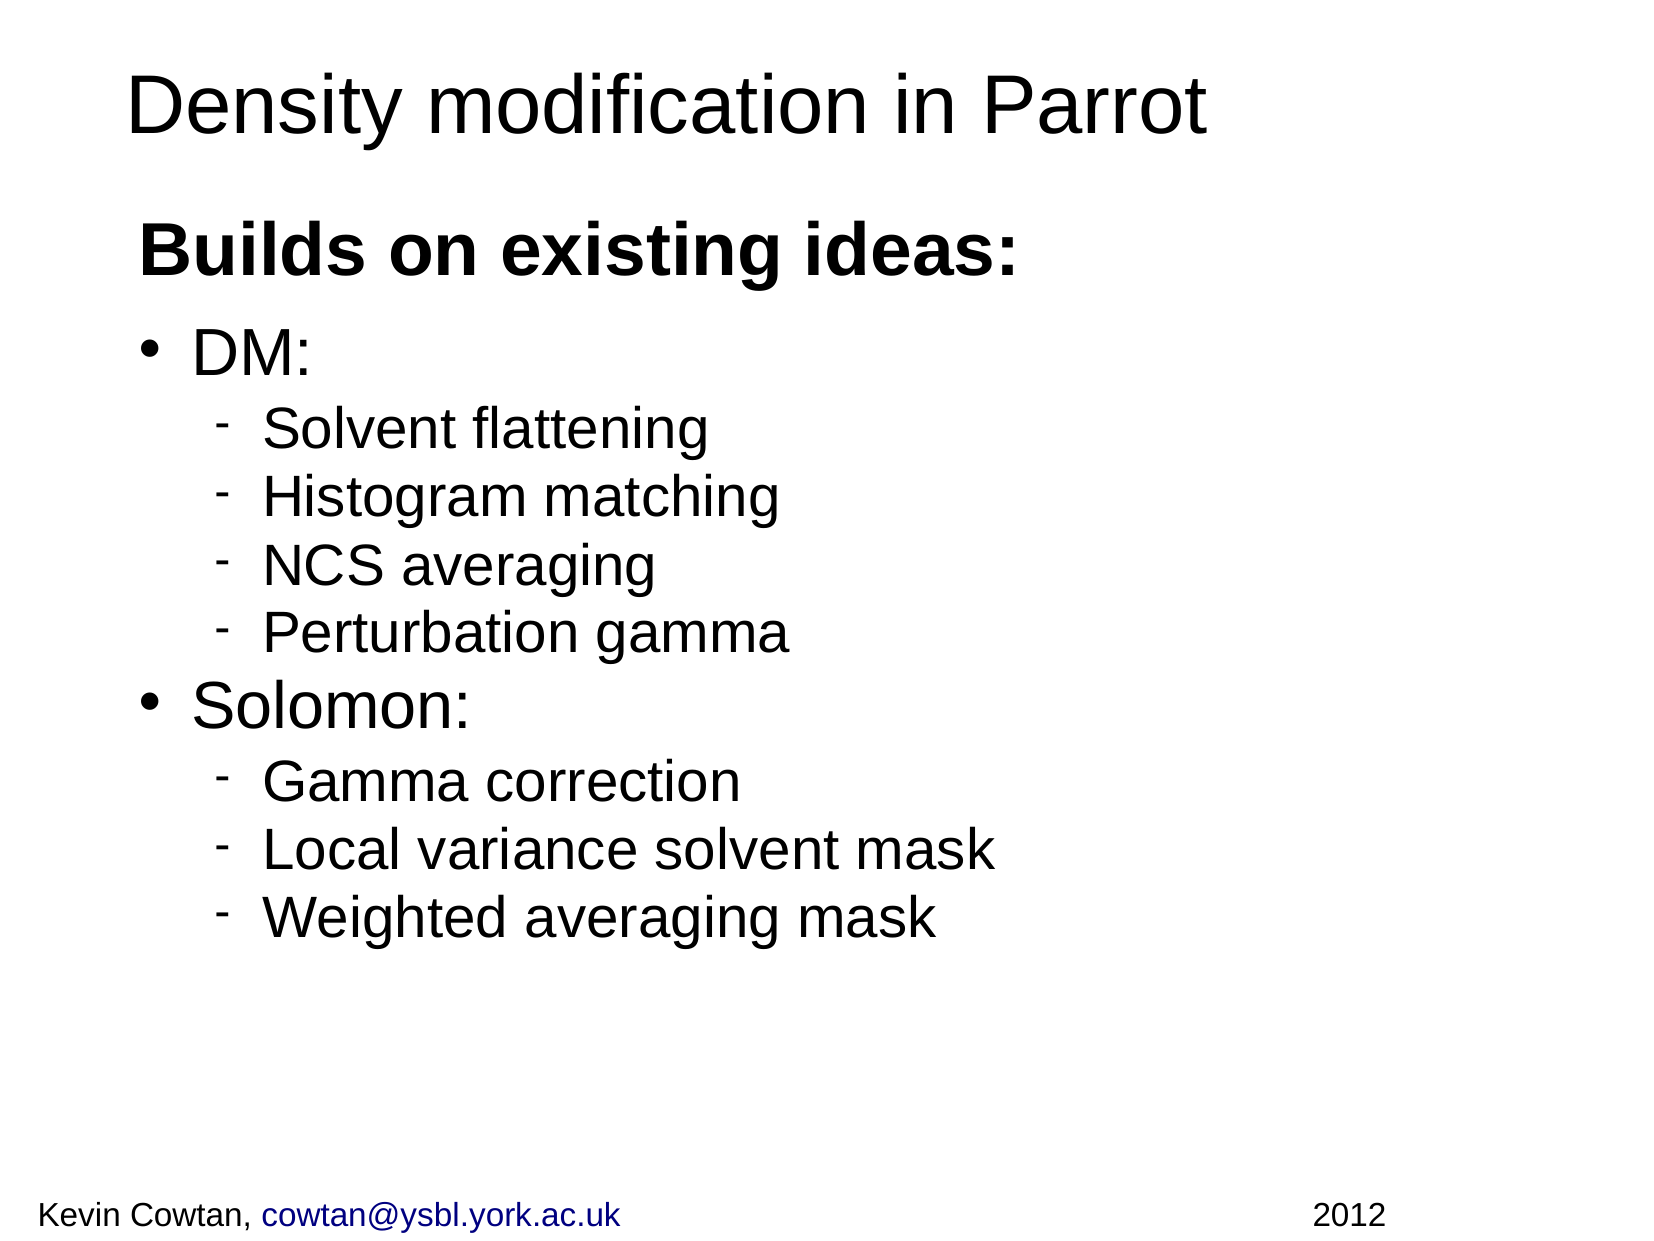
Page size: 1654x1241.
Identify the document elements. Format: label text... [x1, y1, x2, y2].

list Builds on existing ideas: DM: Solvent flattening Histogram matching NCS averaging Perturbation gamma Solomon: Gamma correction Local variance solvent mask Weighted averaging mask [121, 187, 1534, 1127]
title Density modification in Parrot [125, 31, 1538, 156]
